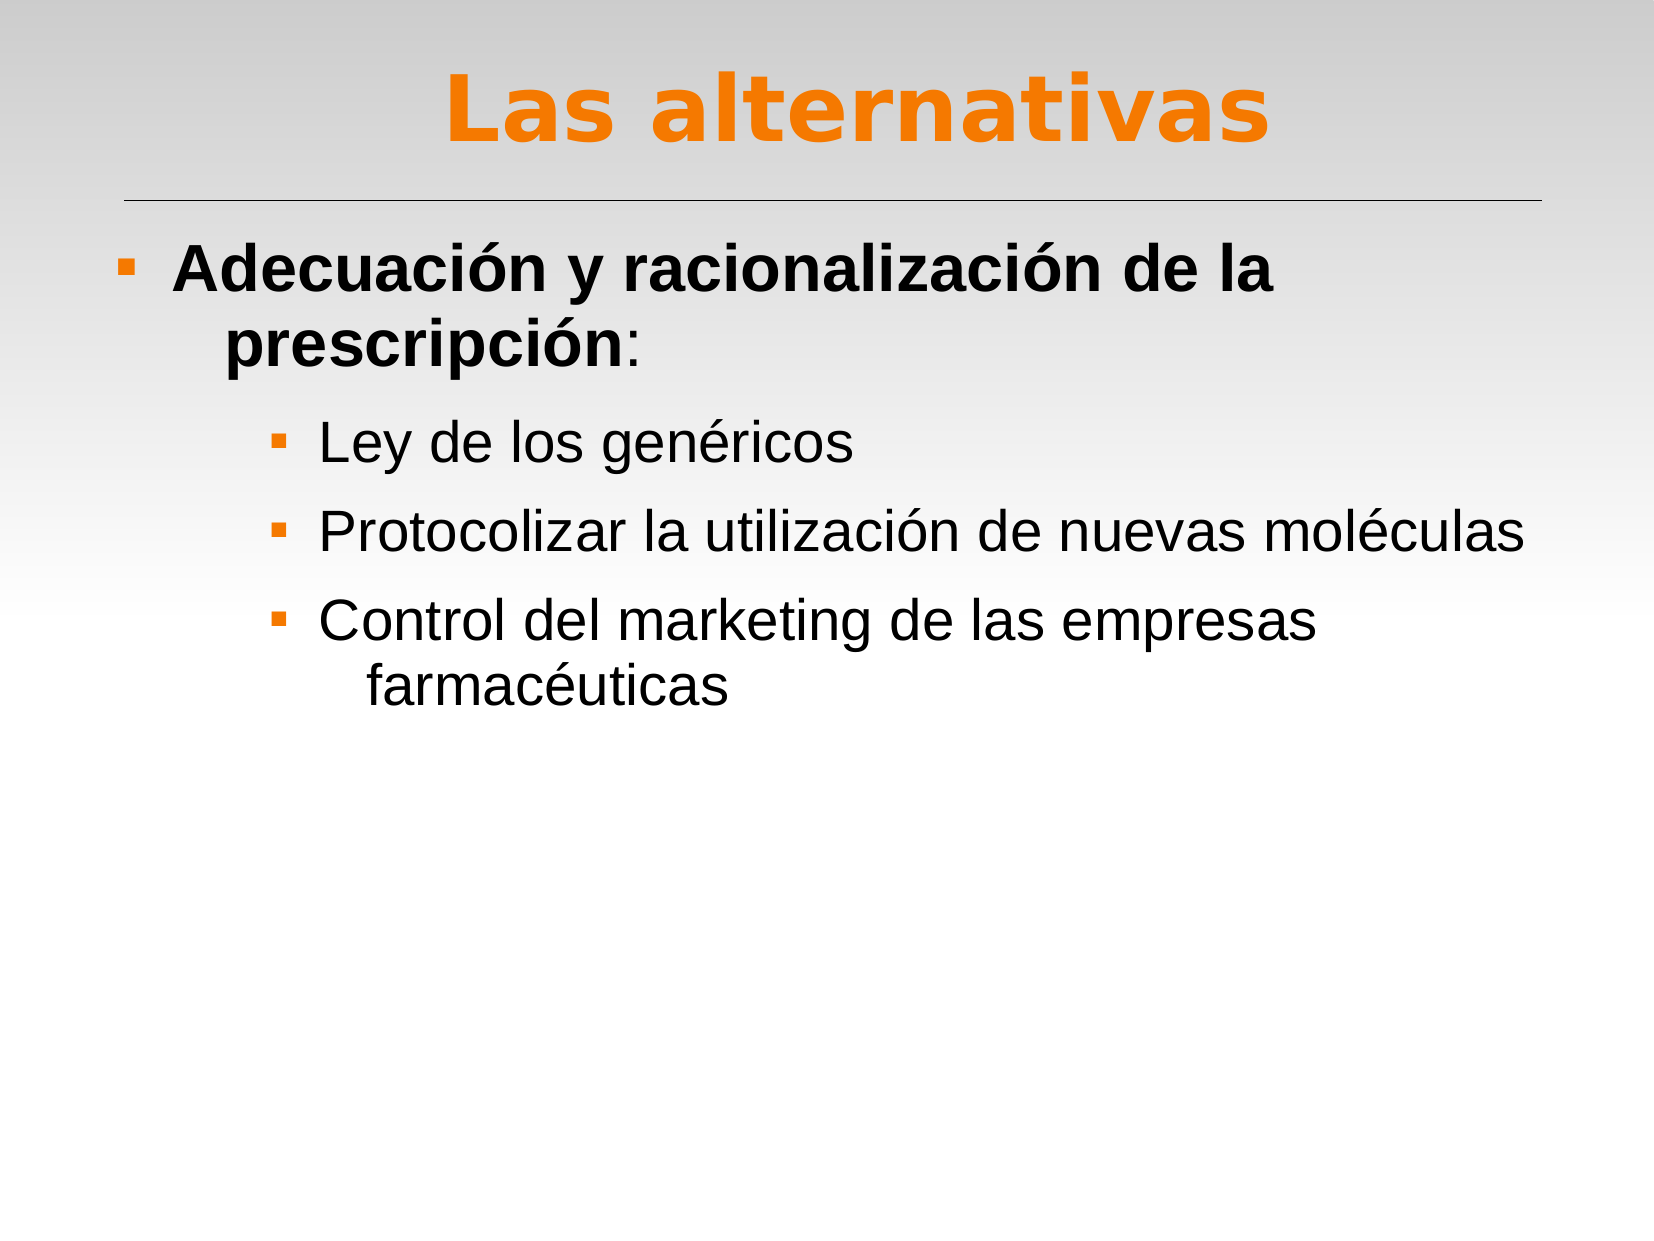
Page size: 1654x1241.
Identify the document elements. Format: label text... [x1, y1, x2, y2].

title Las alternativas [59, 25, 1625, 178]
list Adecuación y racionalización de la prescripción: Ley de los genéricos Protocolizar la utilización de nuevas moléculas Control del marketing de las empresas farmacéuticas [82, 231, 1571, 1050]
